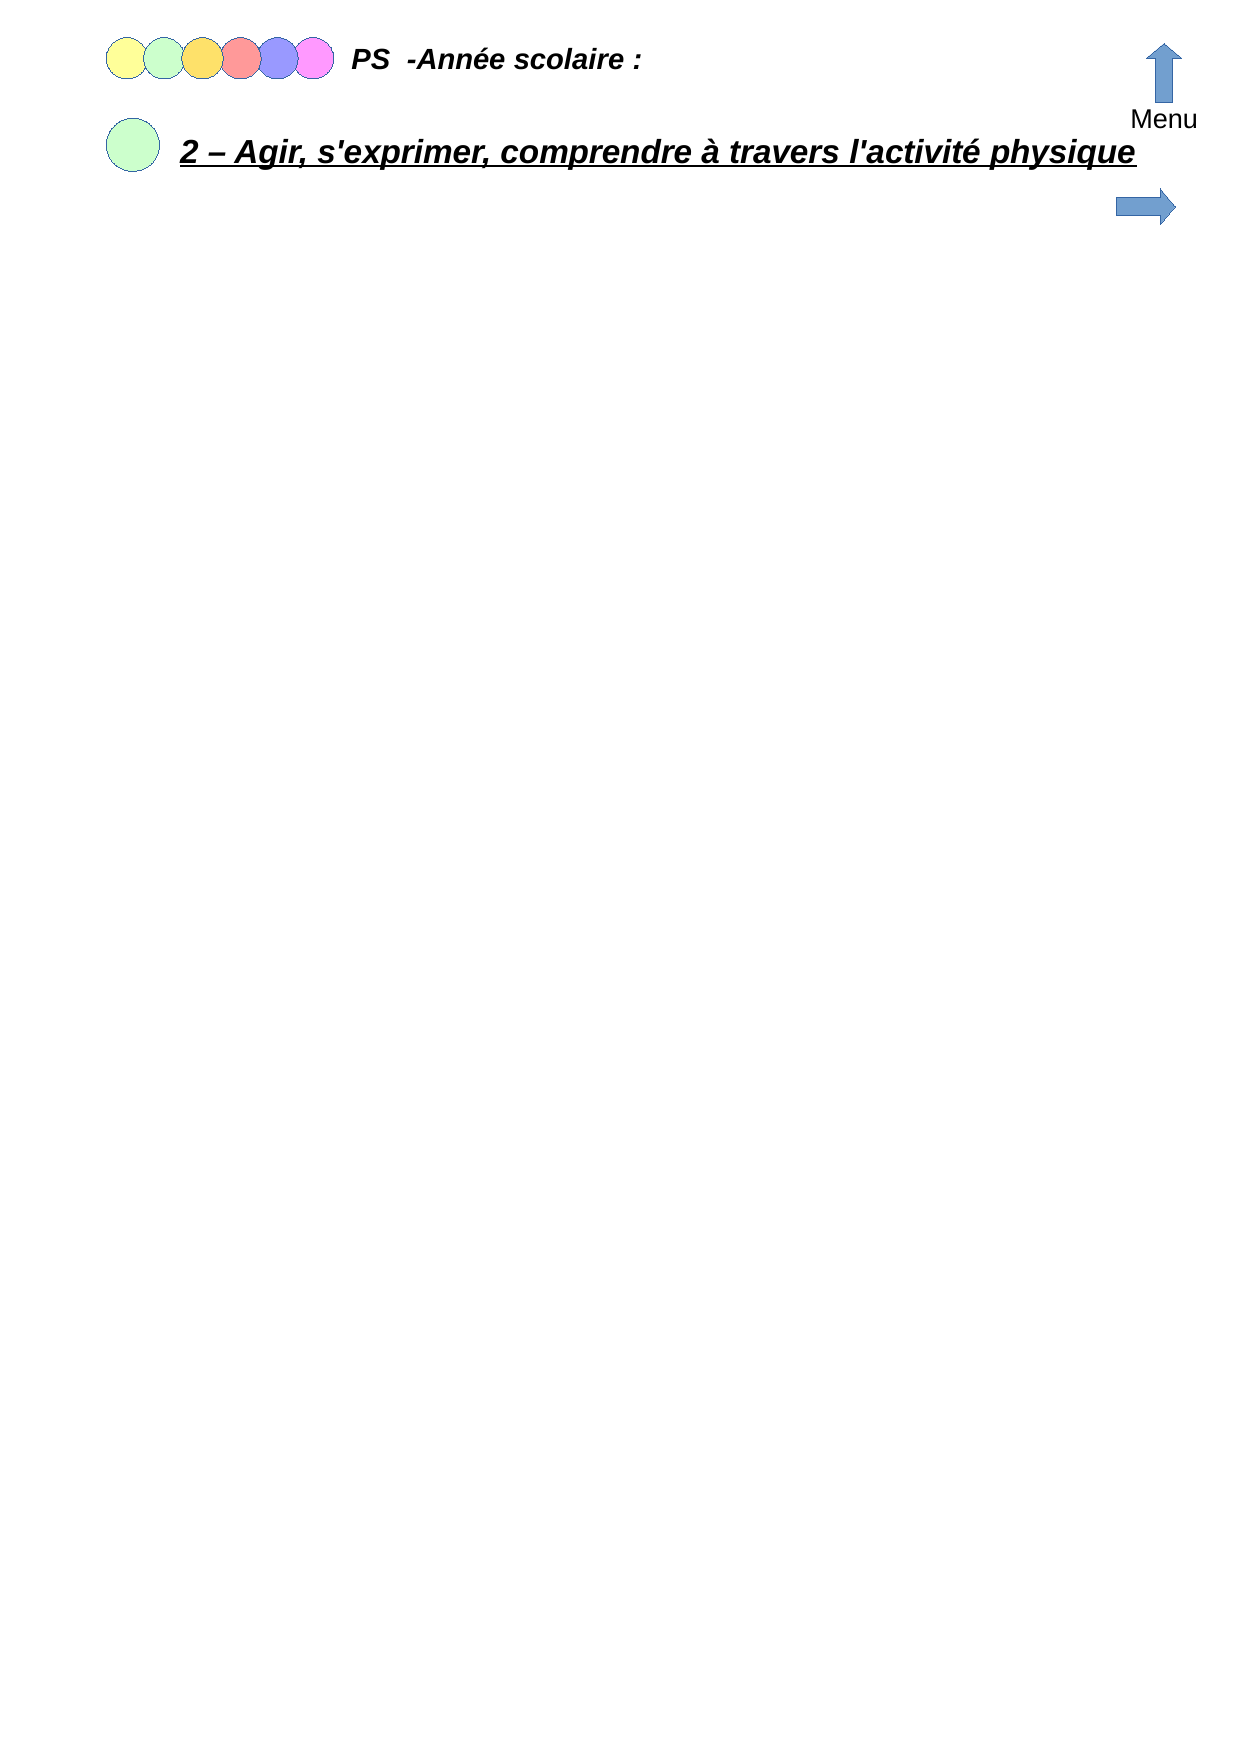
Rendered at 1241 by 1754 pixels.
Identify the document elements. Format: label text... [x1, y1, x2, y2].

text_box [106, 118, 160, 172]
text_box Menu [1146, 43, 1182, 103]
text_box PS -Année scolaire : [336, 35, 1058, 86]
text_box [1116, 188, 1176, 225]
text_box [106, 37, 334, 79]
text_box 2 – Agir, s'exprimer, comprendre à travers l'activité physique [165, 126, 1170, 179]
